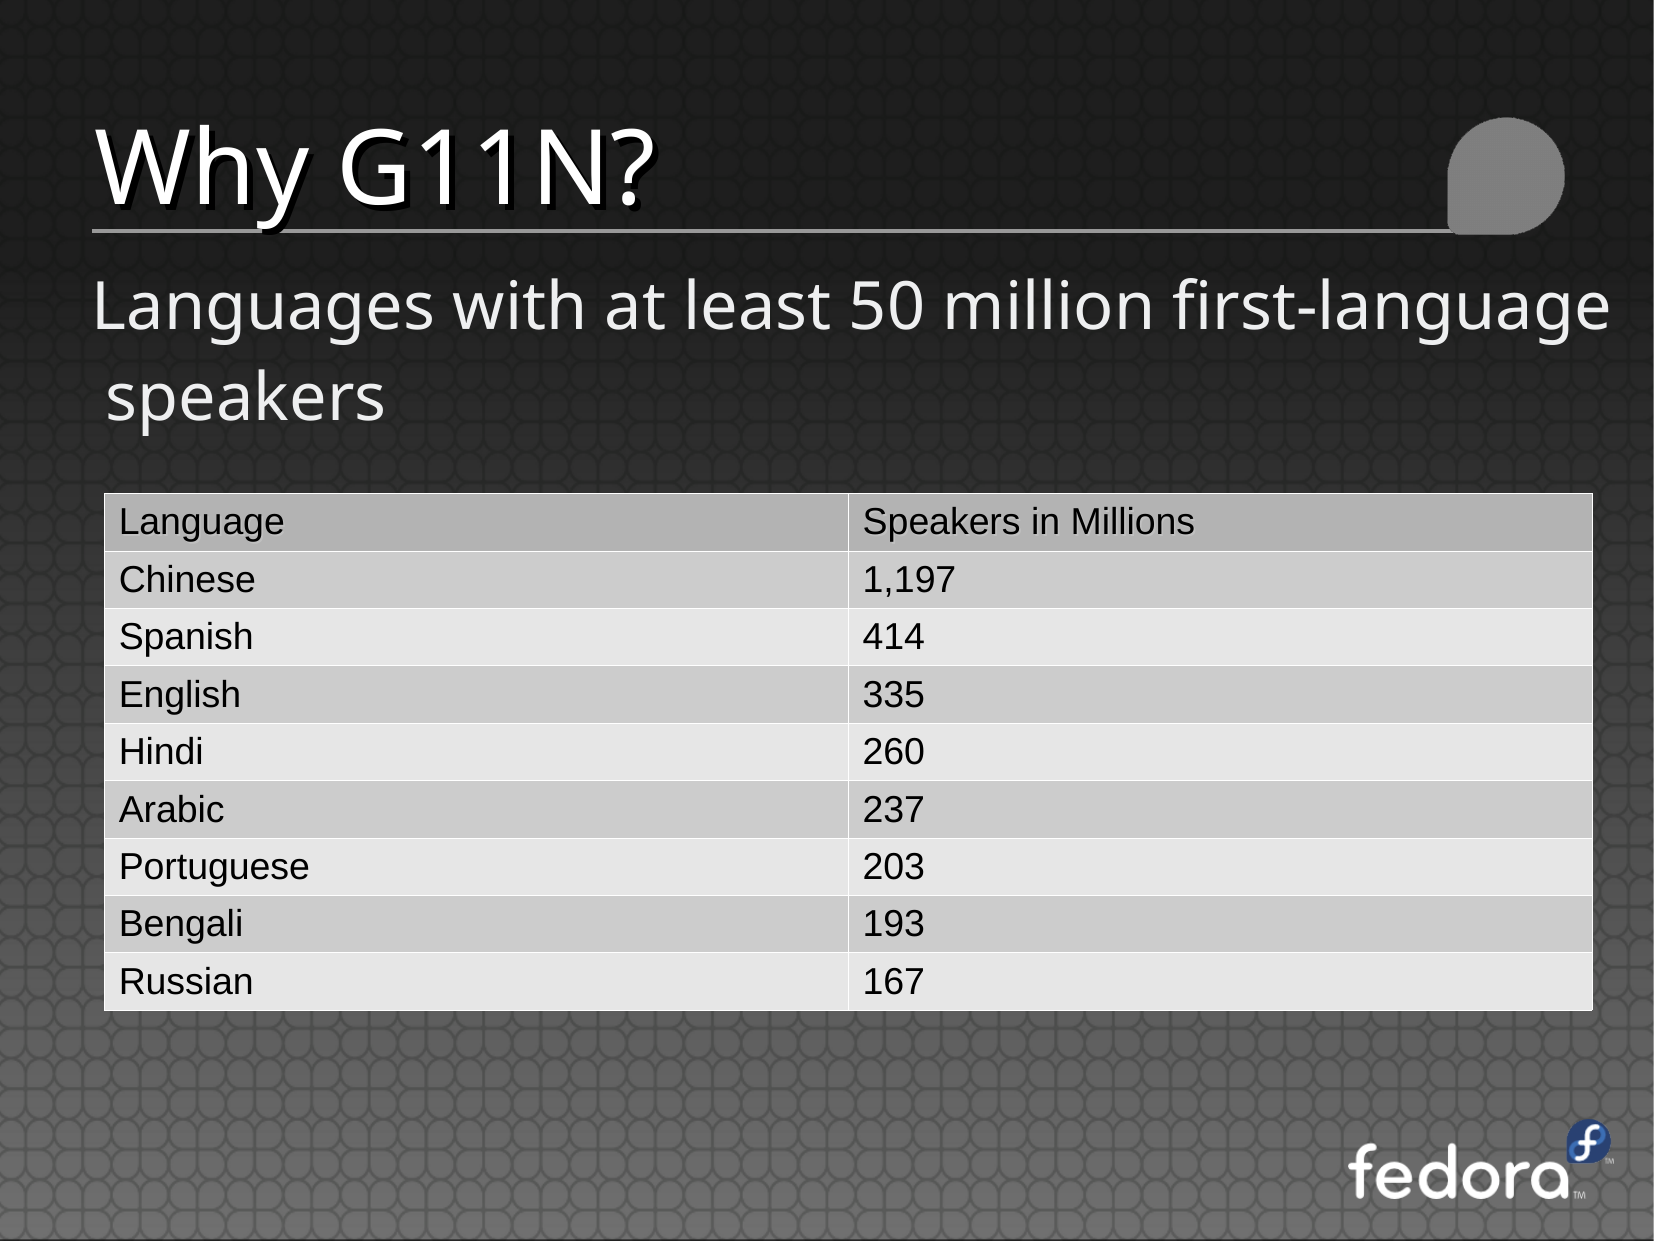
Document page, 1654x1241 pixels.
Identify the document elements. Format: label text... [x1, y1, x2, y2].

table_cell 203 [849, 839, 1592, 895]
table_cell Chinese [105, 552, 848, 608]
table_header Speakers in Millions [849, 494, 1592, 551]
table_header Language [105, 494, 848, 551]
table_cell 237 [849, 781, 1592, 838]
table_cell 335 [849, 666, 1592, 723]
text_box Languages with at least 50 million first-language speakers [17, 258, 1654, 427]
table_cell Portuguese [105, 839, 848, 895]
table_cell Arabic [105, 781, 848, 838]
table_cell Hindi [105, 724, 848, 780]
table_cell 260 [849, 724, 1592, 780]
table_cell 1,197 [849, 552, 1592, 608]
table_cell Bengali [105, 896, 848, 952]
table_cell 414 [849, 609, 1592, 665]
table_cell 167 [849, 953, 1592, 1010]
table_cell Spanish [105, 609, 848, 665]
table_cell English [105, 666, 848, 723]
table_cell 193 [849, 896, 1592, 952]
table_cell Russian [105, 953, 848, 1010]
title Why G11N? [94, 114, 1426, 258]
picture [0, 0, 1654, 1241]
